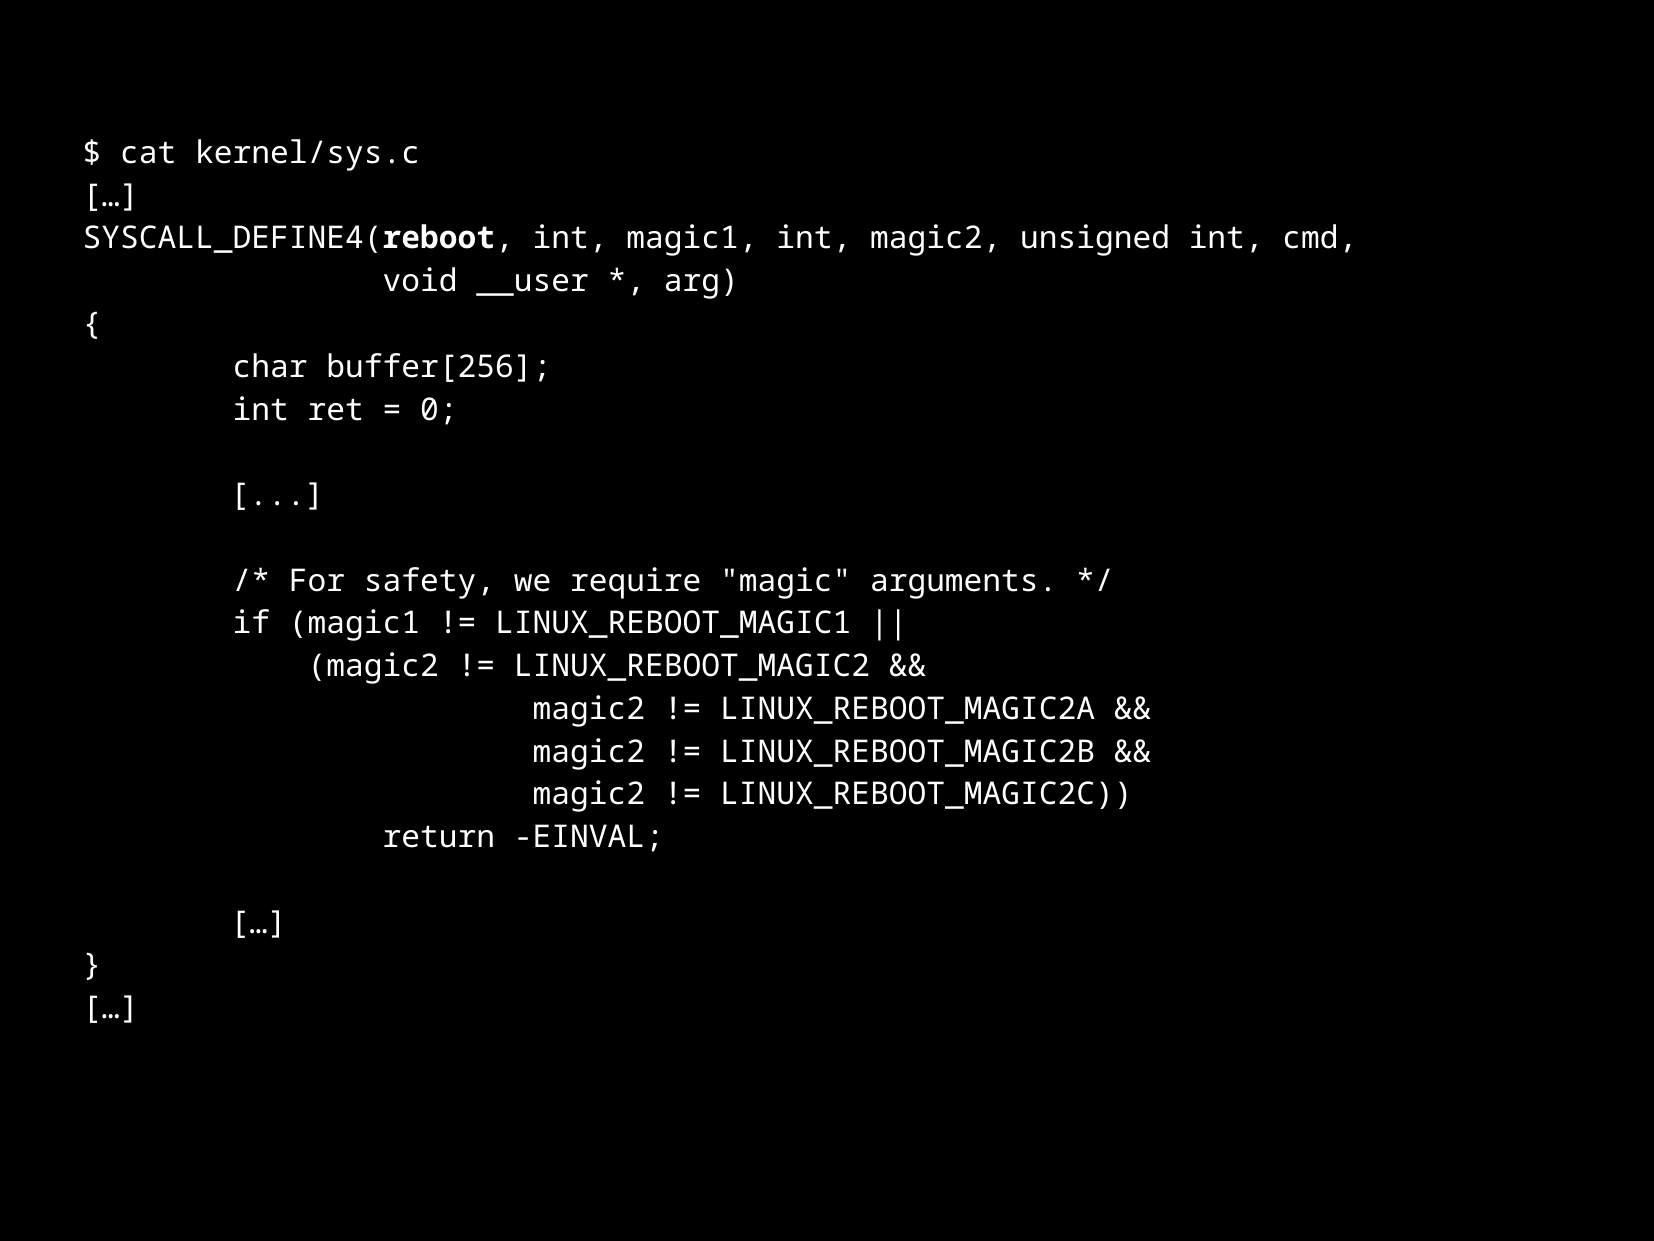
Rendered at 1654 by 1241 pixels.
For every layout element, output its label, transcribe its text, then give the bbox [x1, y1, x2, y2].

subtitle $ cat kernel/sys.c […] SYSCALL_DEFINE4(reboot, int, magic1, int, magic2, unsigned int, cmd, void __user *, arg) { char buffer[256]; int ret = 0; [...] /* For safety, we require "magic" arguments. */ if (magic1 != LINUX_REBOOT_MAGIC1 || (magic2 != LINUX_REBOOT_MAGIC2 && magic2 != LINUX_REBOOT_MAGIC2A && magic2 != LINUX_REBOOT_MAGIC2B && magic2 != LINUX_REBOOT_MAGIC2C)) return -EINVAL; […] } […] [82, 49, 1571, 1109]
